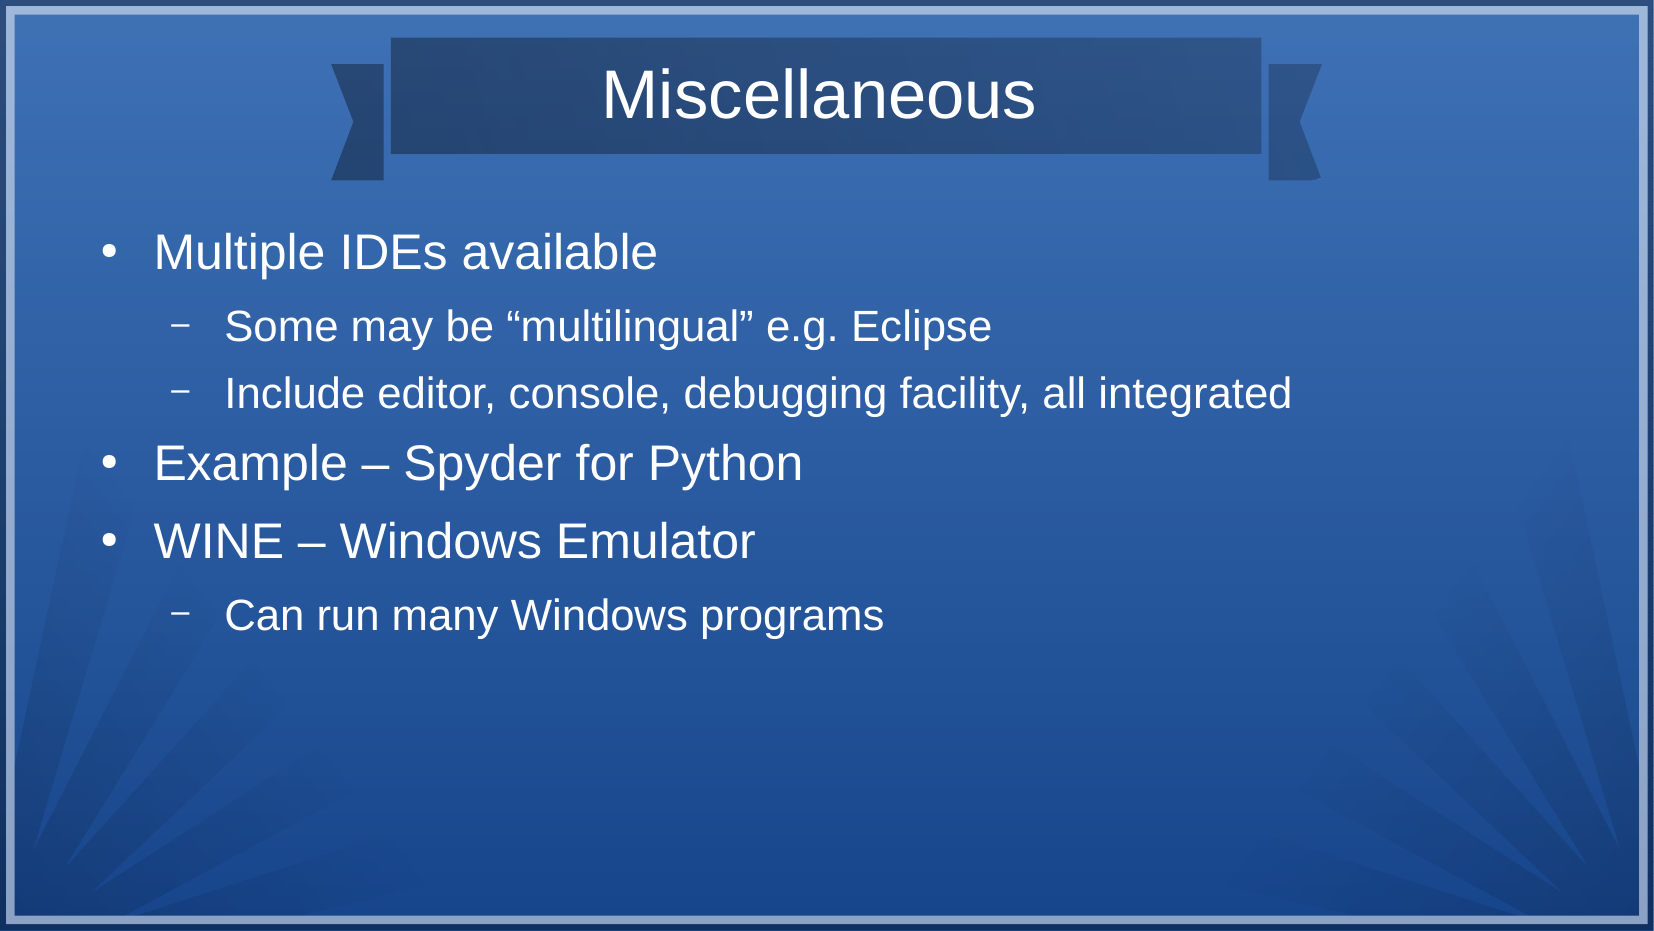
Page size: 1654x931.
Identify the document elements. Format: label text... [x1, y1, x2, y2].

list Multiple IDEs available Some may be “multilingual” e.g. Eclipse Include editor, console, debugging facility, all integrated Example – Spyder for Python WINE – Windows Emulator Can run many Windows programs [82, 224, 1571, 848]
title Miscellaneous [389, 35, 1264, 154]
